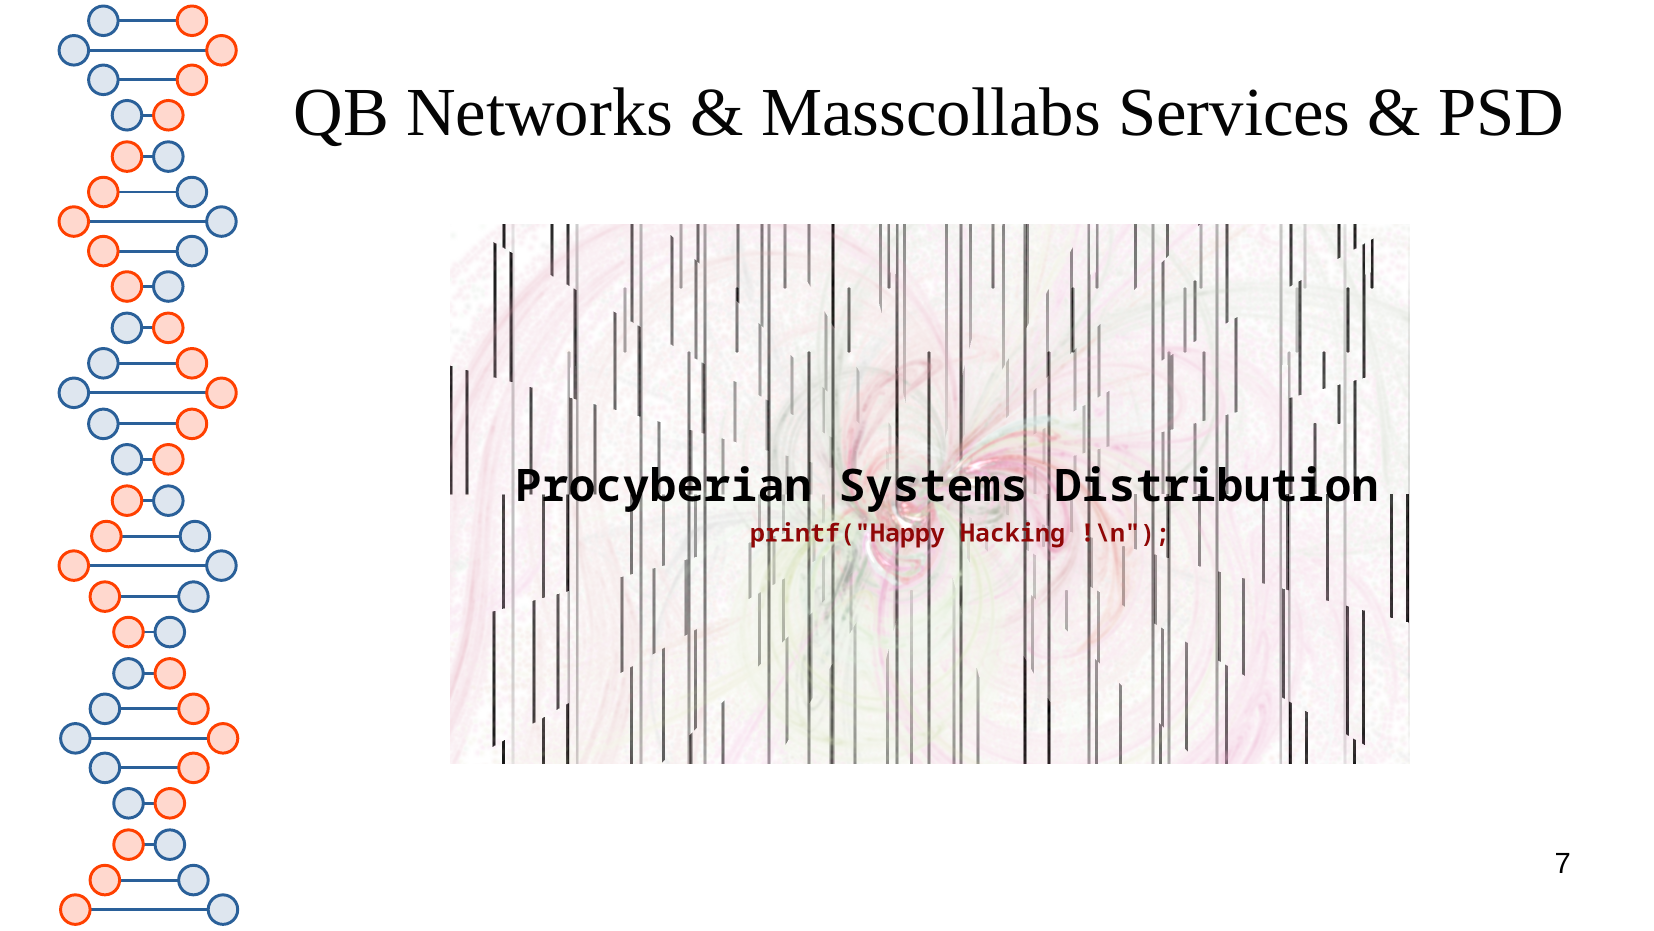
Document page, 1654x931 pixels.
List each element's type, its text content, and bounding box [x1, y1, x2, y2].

picture [450, 224, 1410, 764]
title QB Networks & Masscollabs Services & PSD [265, 35, 1595, 189]
